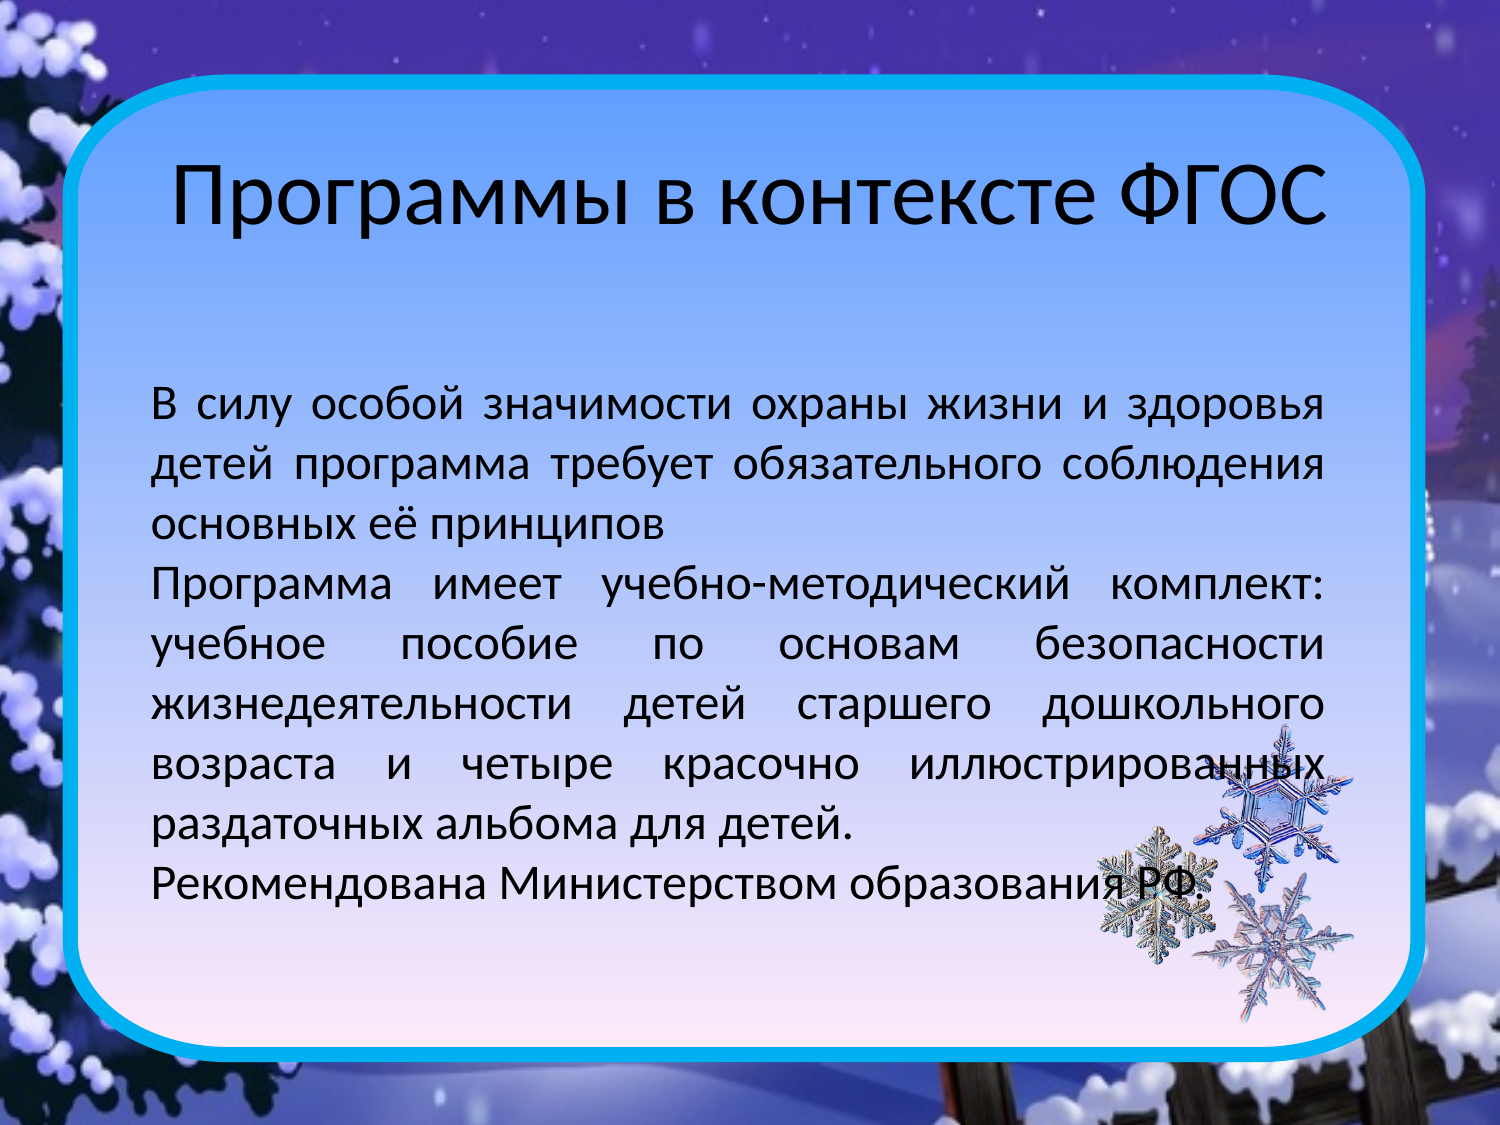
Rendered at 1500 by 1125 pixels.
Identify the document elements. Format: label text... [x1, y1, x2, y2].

title Программы в контексте ФГОС [112, 125, 1388, 338]
picture [0, 0, 1500, 1125]
subtitle В силу особой значимости охраны жизни и здоровья детей программа требует обязательного соблюдения основных её принципов Программа имеет учебно-методический комплект: учебное пособие по основам безопасности жизнедеятельности детей старшего дошкольного возраста и четыре красочно иллюстрированных раздаточных альбома для детей. Рекомендована Министерством образования РФ. [135, 361, 1341, 976]
